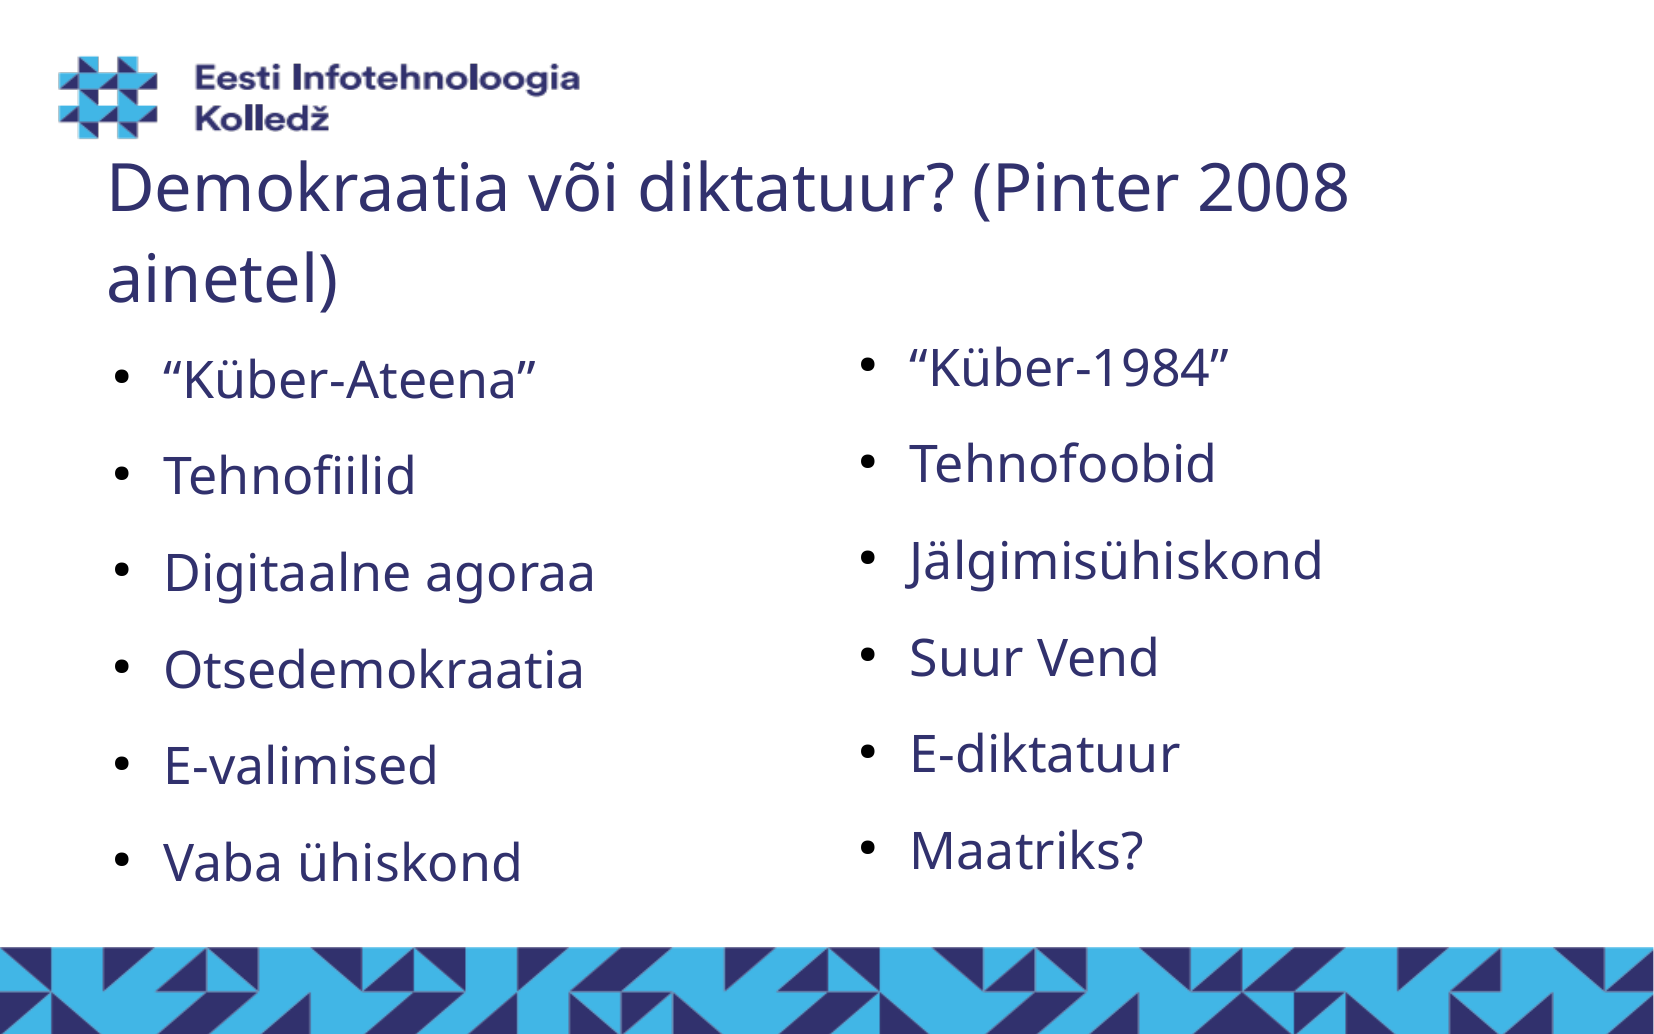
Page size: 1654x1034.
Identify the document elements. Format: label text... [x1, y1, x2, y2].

list “Küber-Ateena” Tehnofiilid Digitaalne agoraa Otsedemokraatia E-valimised Vaba ühiskond [95, 342, 815, 898]
title Demokraatia või diktatuur? (Pinter 2008 ainetel) [106, 142, 1548, 319]
list “Küber-1984” Tehnofoobid Jälgimisühiskond Suur Vend E-diktatuur Maatriks? [841, 330, 1524, 886]
